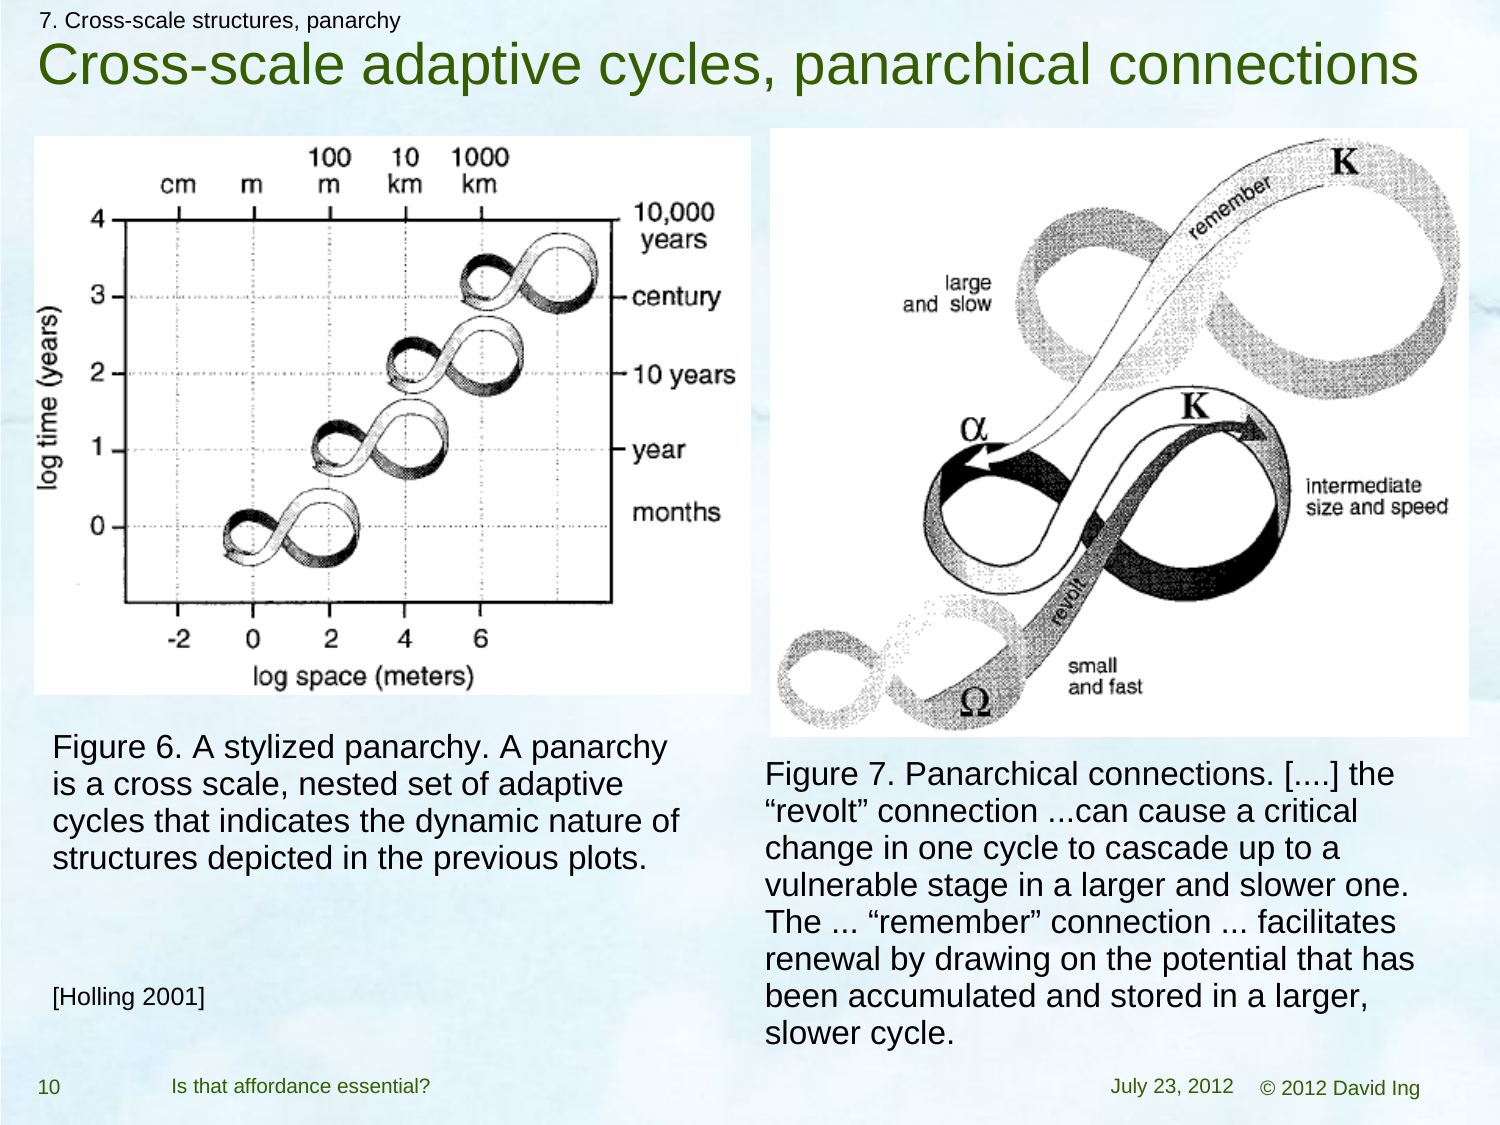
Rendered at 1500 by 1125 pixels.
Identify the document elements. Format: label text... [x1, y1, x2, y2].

text_box Figure 6. A stylized panarchy. A panarchy is a cross scale, nested set of adaptive cycles that indicates the dynamic nature of structures depicted in the previous plots. [37, 721, 713, 885]
title Cross-scale adaptive cycles, panarchical connections [37, 37, 1463, 152]
picture [0, 0, 1500, 1125]
text_box 7. Cross-scale structures, panarchy [24, 0, 1291, 42]
text_box Figure 7. Panarchical connections. [....] the “revolt” connection ...can cause a critical change in one cycle to cascade up to a vulnerable stage in a larger and slower one. The ... “remember” connection ... facilitates renewal by drawing on the potential that has been accumulated and stored in a larger, slower cycle. [750, 748, 1463, 1060]
text_box [Holling 2001] [37, 975, 713, 1018]
